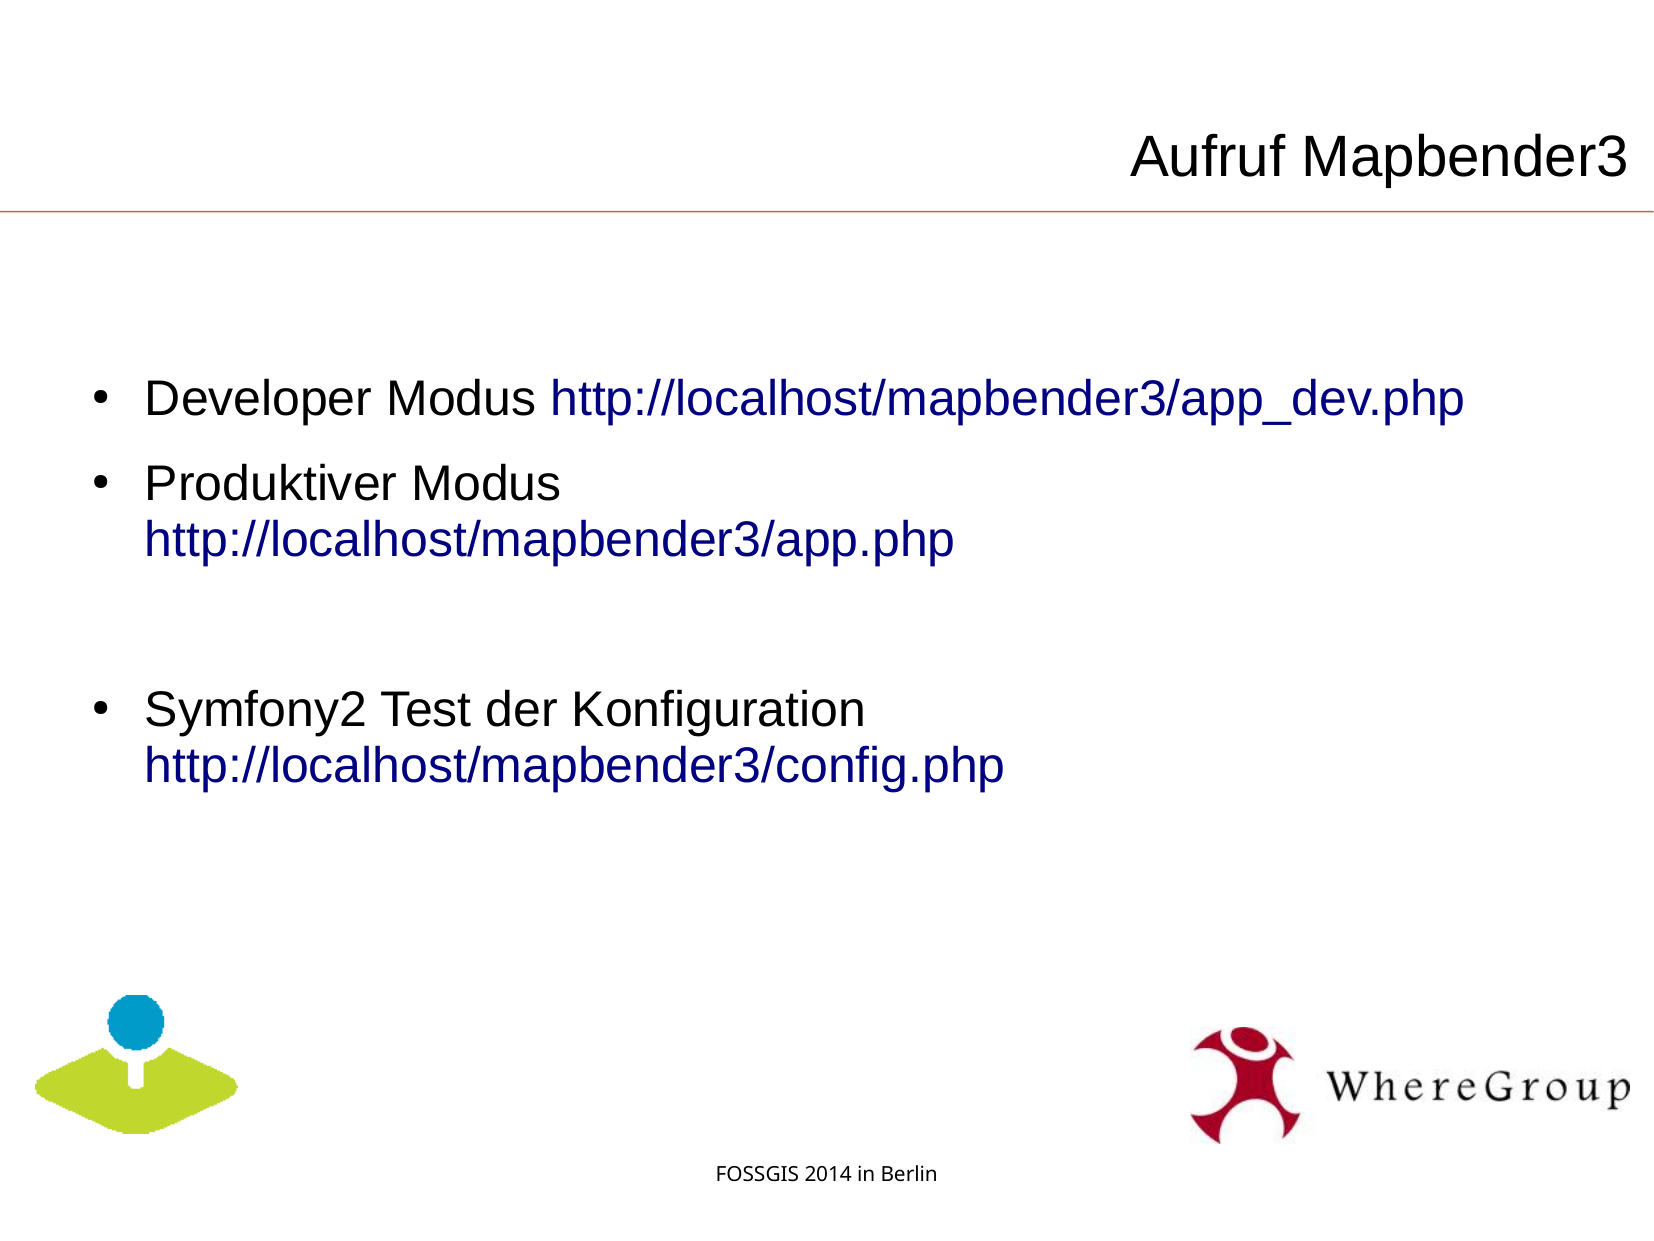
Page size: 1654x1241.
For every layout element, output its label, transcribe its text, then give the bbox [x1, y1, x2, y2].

list Developer Modus http://localhost/mapbender3/app_dev.php Produktiver Modus http://localhost/mapbender3/app.php Symfony2 Test der Konfiguration http://localhost/mapbender3/config.php [74, 370, 1563, 1174]
picture [1563, 1027, 1630, 1144]
picture [35, 995, 74, 1134]
title Aufruf Mapbender3 [141, 100, 1630, 213]
